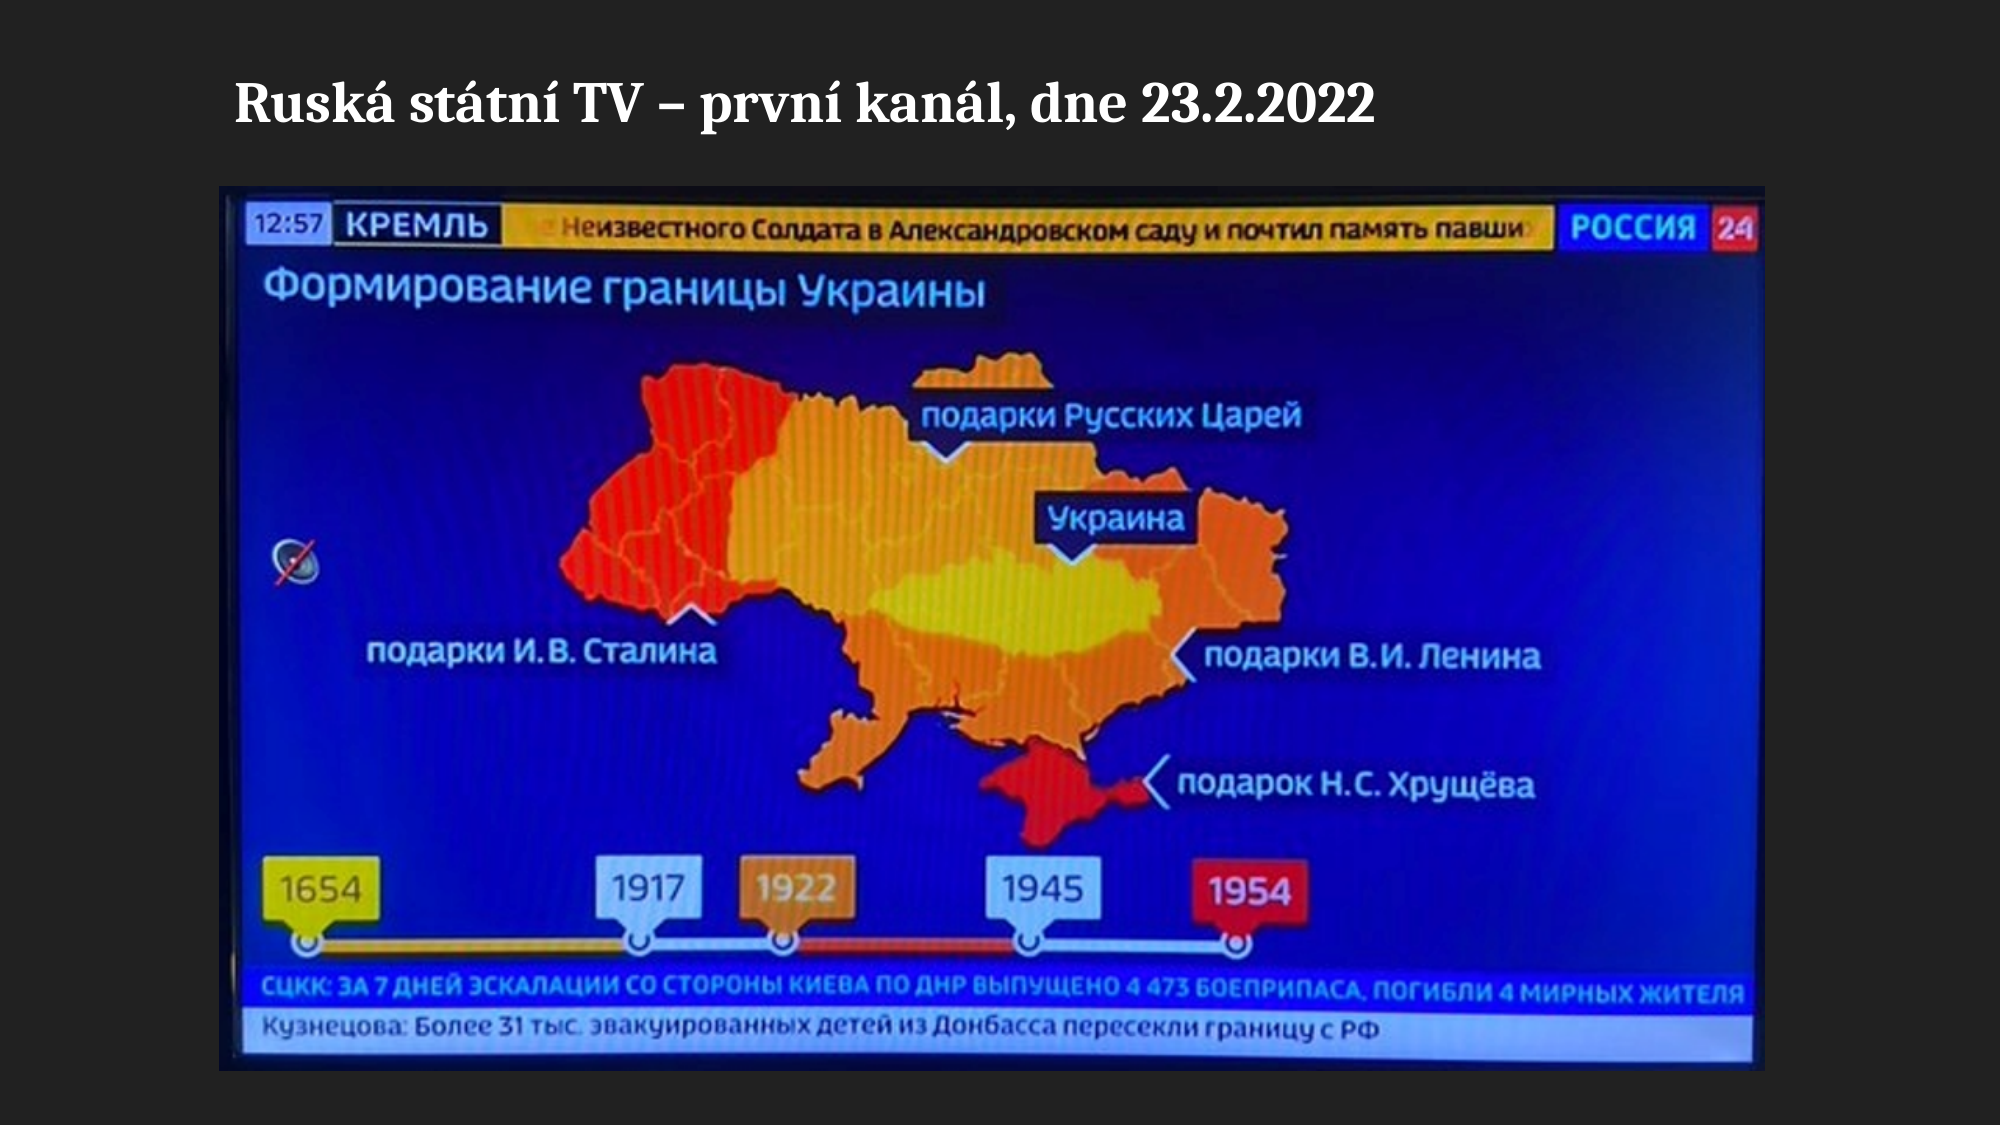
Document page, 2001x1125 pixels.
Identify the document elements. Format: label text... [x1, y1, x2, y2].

text_box Ruská státní TV – první kanál, dne 23.2.2022 [219, 56, 1591, 143]
picture [219, 186, 1765, 1071]
